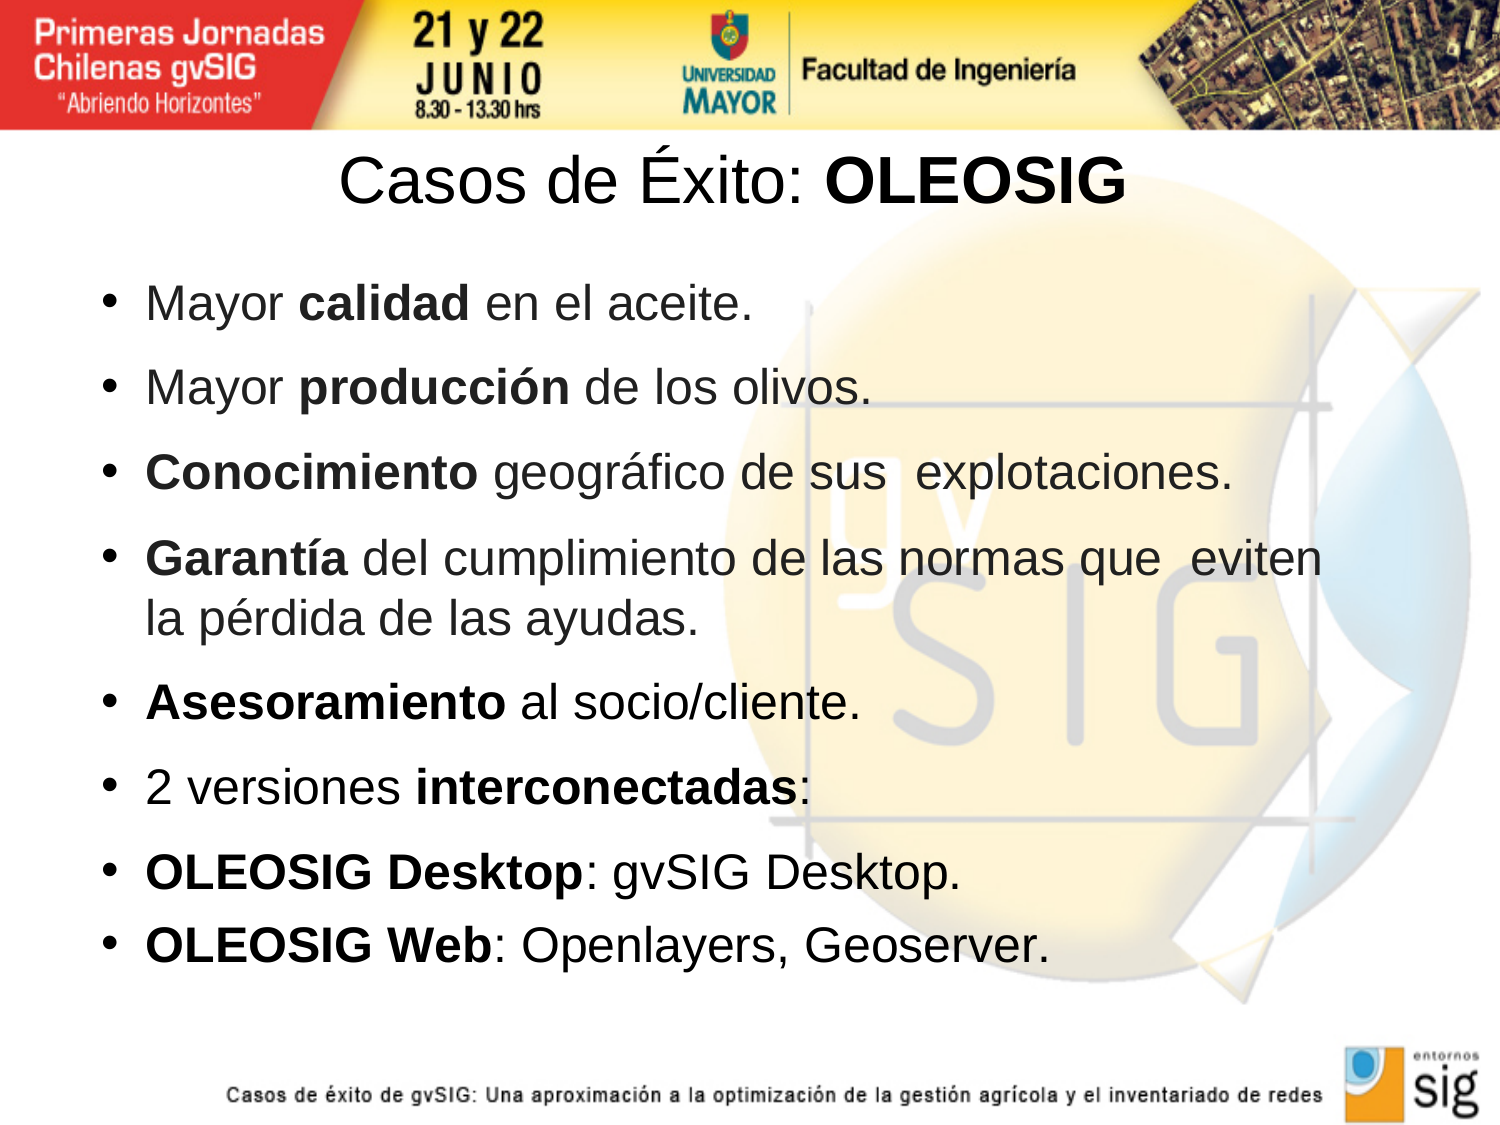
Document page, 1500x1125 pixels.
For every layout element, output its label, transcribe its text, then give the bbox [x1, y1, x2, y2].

list Mayor calidad en el aceite. Mayor producción de los olivos. Conocimiento geográfico de sus explotaciones. Garantía del cumplimiento de las normas que eviten la pérdida de las ayudas. Asesoramiento al socio/cliente. 2 versiones interconectadas: OLEOSIG Desktop: gvSIG Desktop. OLEOSIG Web: Openlayers, Geoserver. [74, 262, 1341, 1125]
picture [0, 0, 1500, 1125]
title Casos de Éxito: OLEOSIG [58, 93, 1409, 261]
